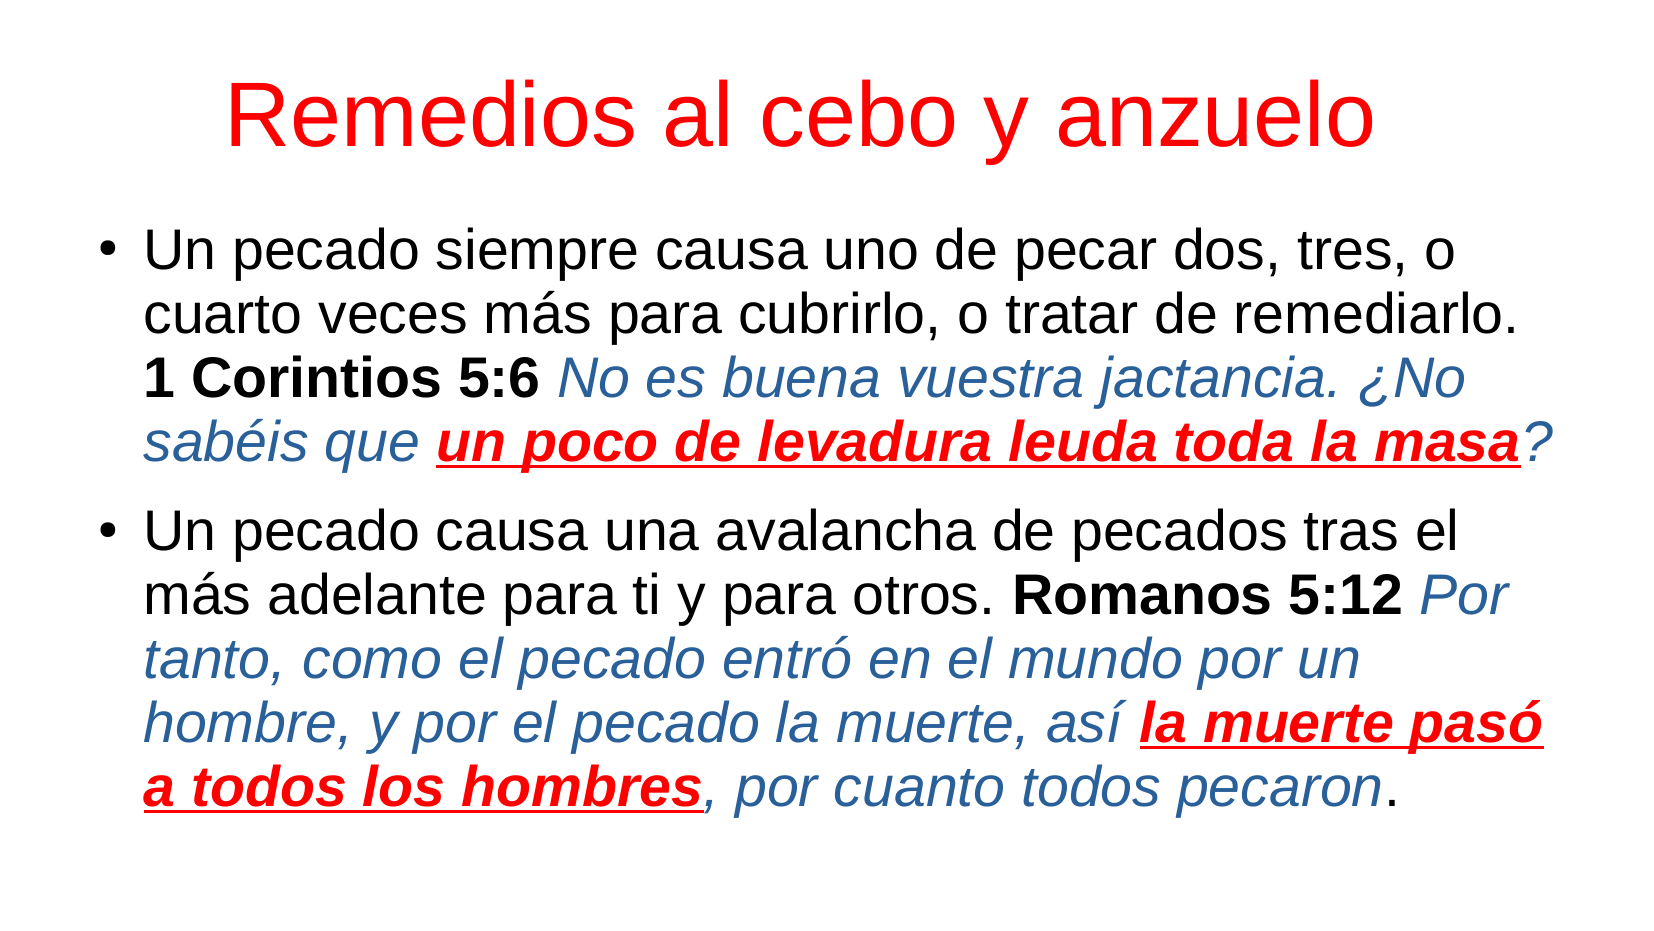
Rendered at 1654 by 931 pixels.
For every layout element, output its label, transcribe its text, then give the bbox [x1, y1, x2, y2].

title Remedios al cebo y anzuelo [82, 37, 1571, 193]
list Un pecado siempre causa uno de pecar dos, tres, o cuarto veces más para cubrirlo, o tratar de remediarlo. 1 Corintios 5:6 No es buena vuestra jactancia. ¿No sabéis que un poco de levadura leuda toda la masa? Un pecado causa una avalancha de pecados tras el más adelante para ti y para otros. Romanos 5:12 Por tanto, como el pecado entró en el mundo por un hombre, y por el pecado la muerte, así la muerte pasó a todos los hombres, por cuanto todos pecaron. [82, 217, 1571, 886]
